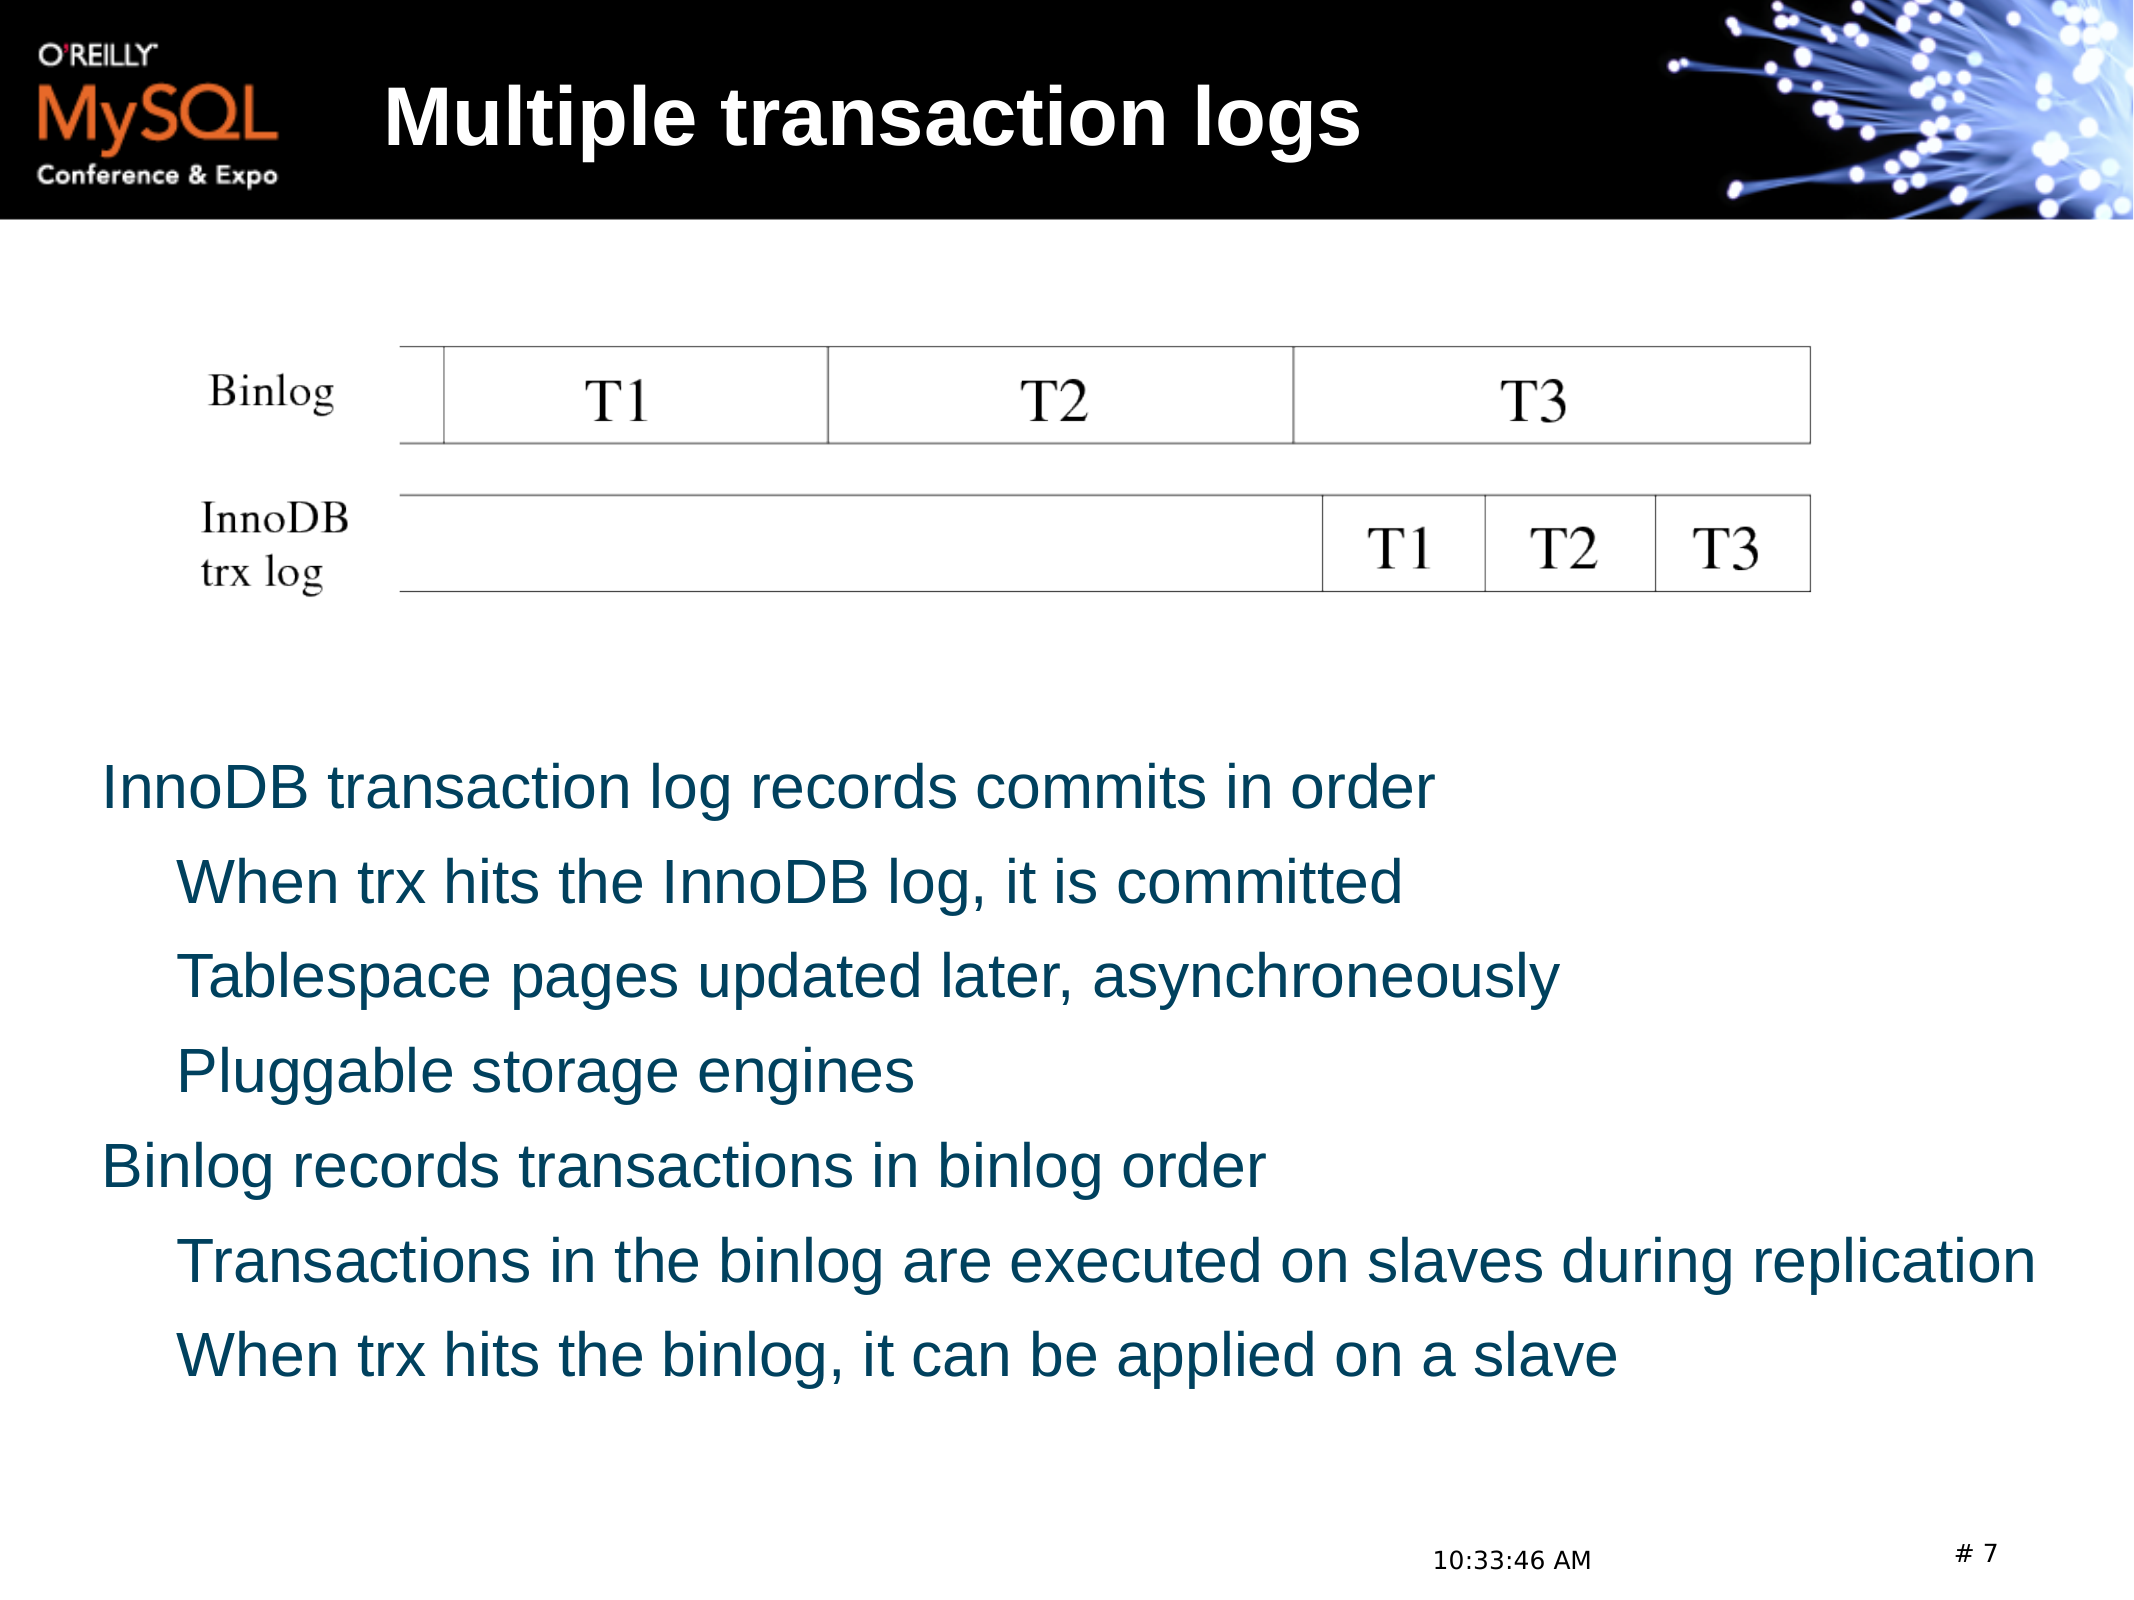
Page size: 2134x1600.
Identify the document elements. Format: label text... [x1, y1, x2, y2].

title Multiple transaction logs [374, 38, 2103, 195]
list InnoDB transaction log records commits in order When trx hits the InnoDB log, it is committed Tablespace pages updated later, asynchroneously Pluggable storage engines Binlog records transactions in binlog order Transactions in the binlog are executed on slaves during replication When trx hits the binlog, it can be applied on a slave [18, 743, 2121, 1600]
picture [0, 0, 2134, 1600]
